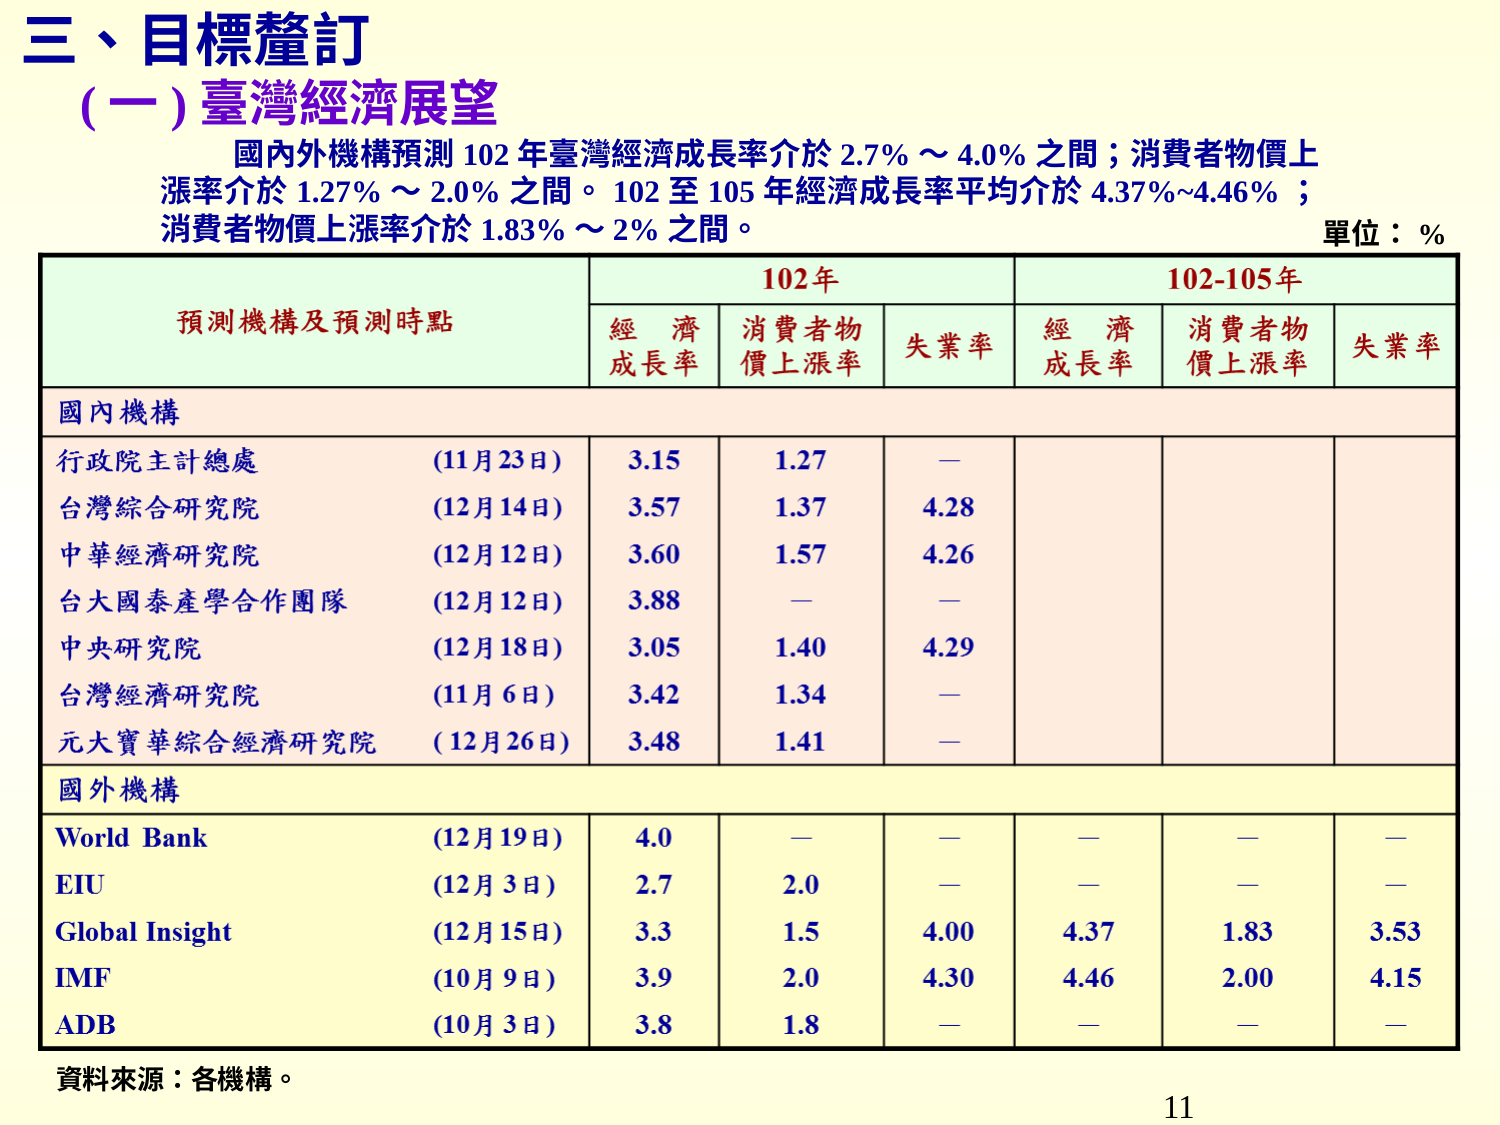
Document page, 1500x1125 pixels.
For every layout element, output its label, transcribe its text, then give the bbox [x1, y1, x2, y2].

title 國內外機構預測102年臺灣經濟成長率介於2.7%～4.0%之間；消費者物價上漲率介於1.27%～2.0%之間。102至105年經濟成長率平均介於4.37%~4.46%；消費者物價上漲率介於1.83%～2%之間。 [145, 125, 1436, 249]
text_box 11 [1147, 1054, 1498, 1125]
picture [37, 249, 1463, 1059]
text_box 三、目標釐訂 [6, 4, 989, 82]
text_box 單位：% [1308, 208, 1462, 258]
text_box 資料來源：各機構。 [41, 1059, 349, 1104]
text_box (一)臺灣經濟展望 [65, 71, 632, 140]
